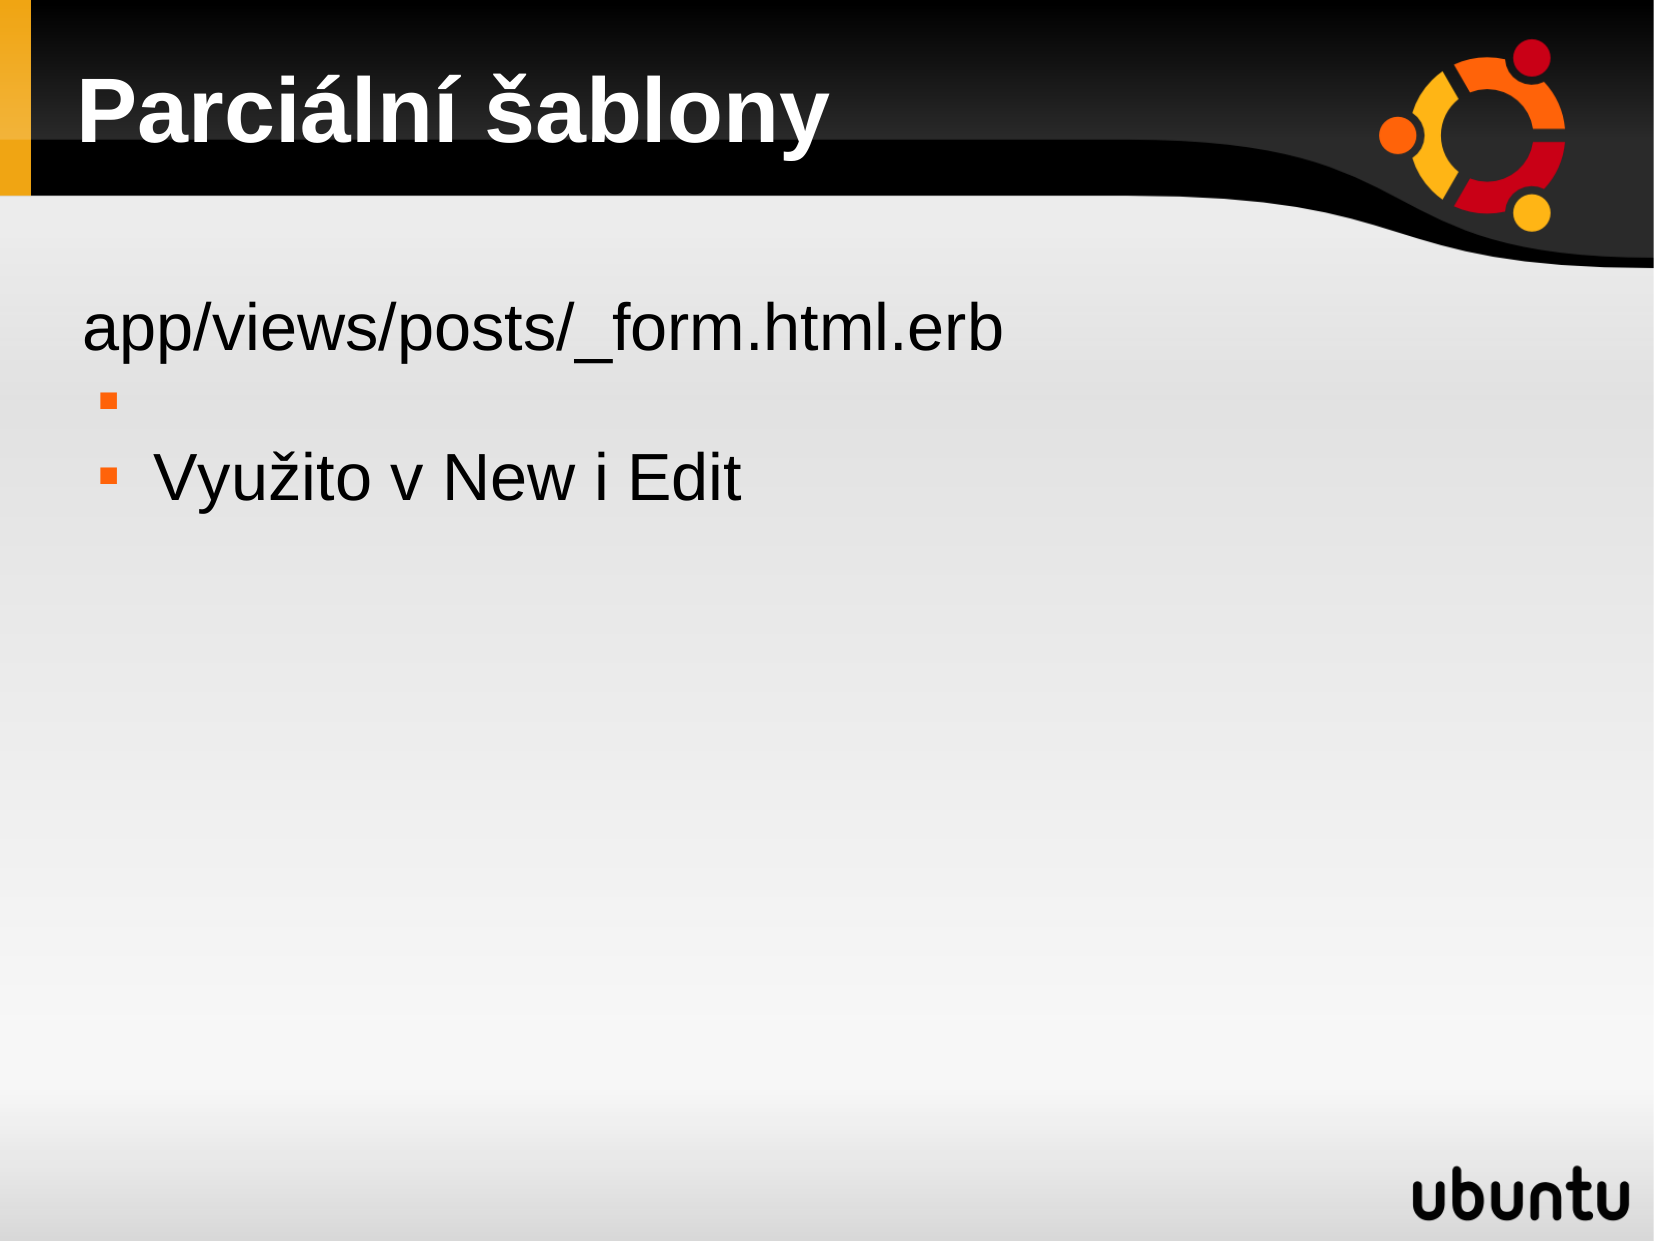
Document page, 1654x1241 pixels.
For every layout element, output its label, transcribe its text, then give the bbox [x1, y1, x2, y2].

title Parciální šablony [76, 14, 1565, 207]
picture [0, 0, 1654, 1241]
list app/views/posts/_form.html.erb Využito v New i Edit [82, 290, 1571, 1094]
